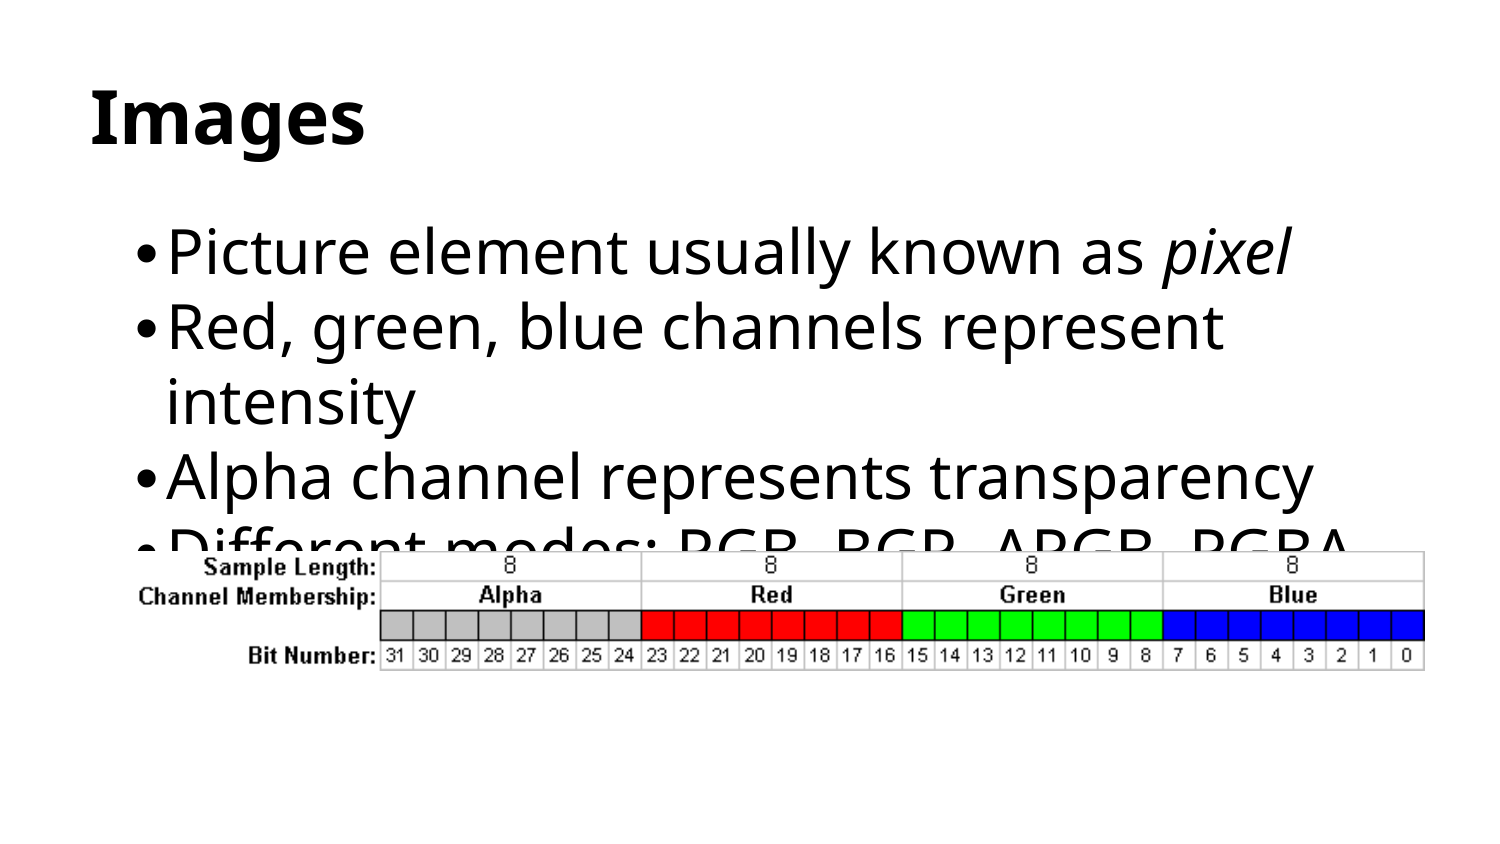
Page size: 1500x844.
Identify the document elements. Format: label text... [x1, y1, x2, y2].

list Picture element usually known as pixel Red, green, blue channels represent intensity Alpha channel represents transparency Different modes: RGB, BGR, ARGB, RGBA, ABGR, ... [75, 196, 1425, 808]
picture [133, 551, 1425, 671]
title Images [75, 33, 1425, 175]
